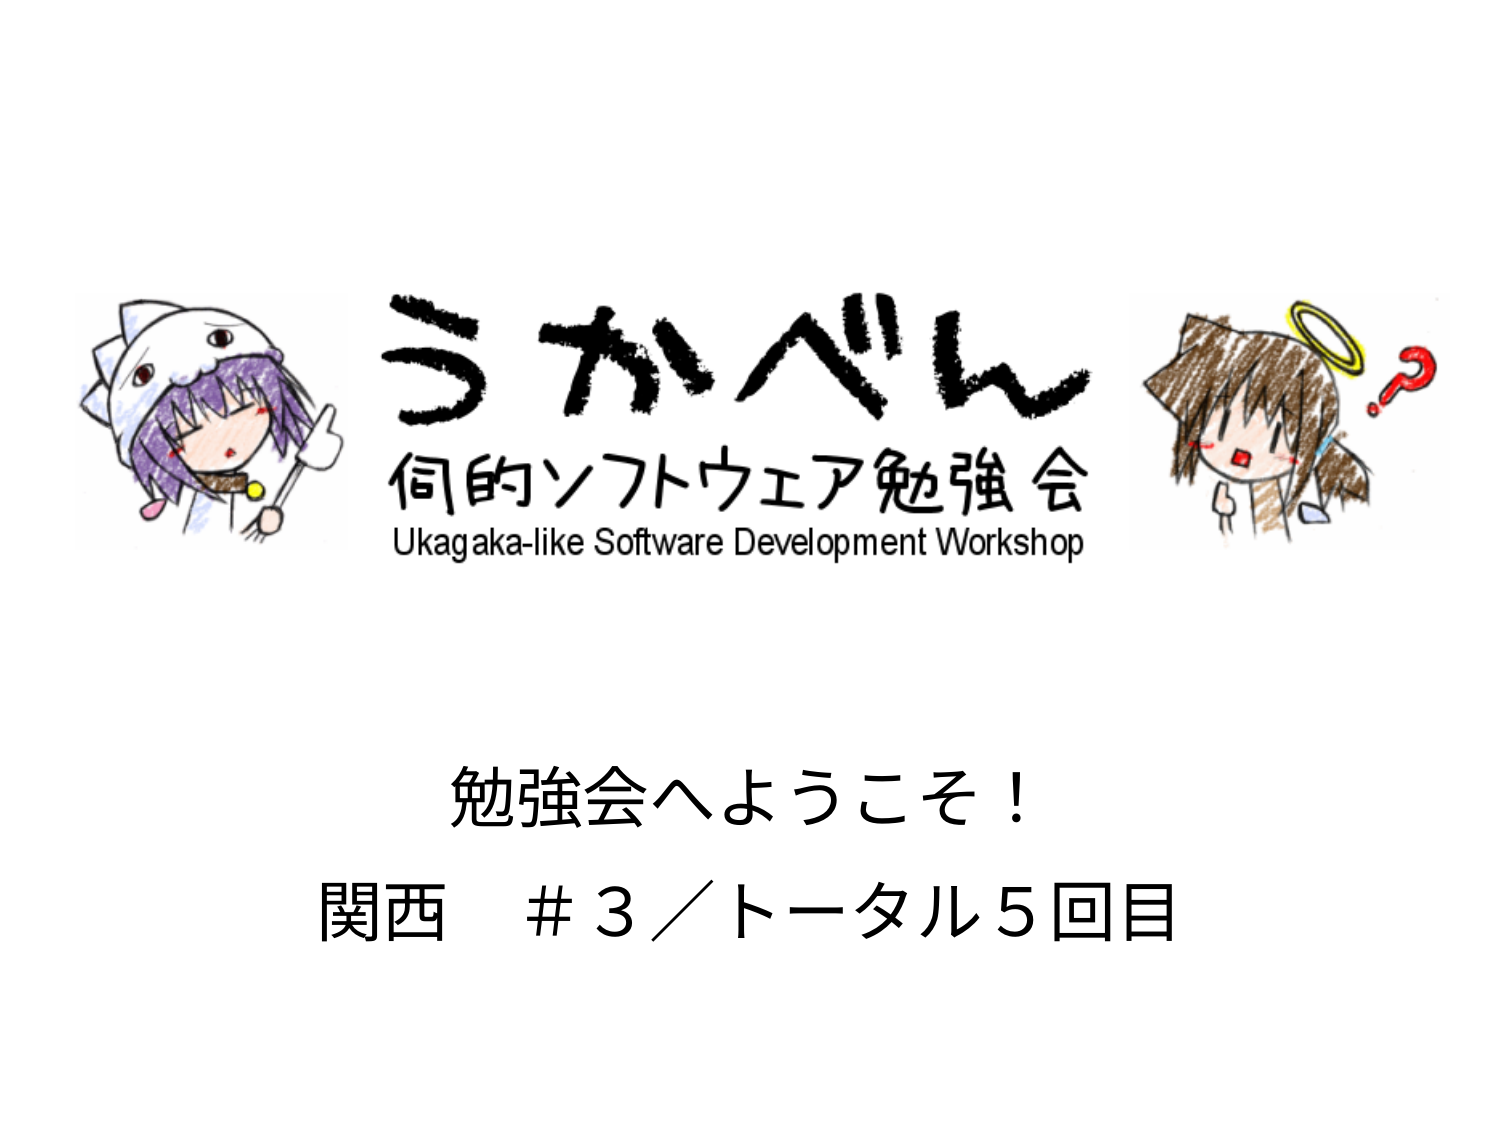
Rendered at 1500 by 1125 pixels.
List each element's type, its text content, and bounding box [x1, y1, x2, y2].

picture [350, 274, 1117, 581]
picture [1129, 293, 1450, 550]
subtitle 勉強会へようこそ！ 関西 ＃３／トータル５回目 [225, 737, 1276, 925]
picture [75, 293, 348, 550]
